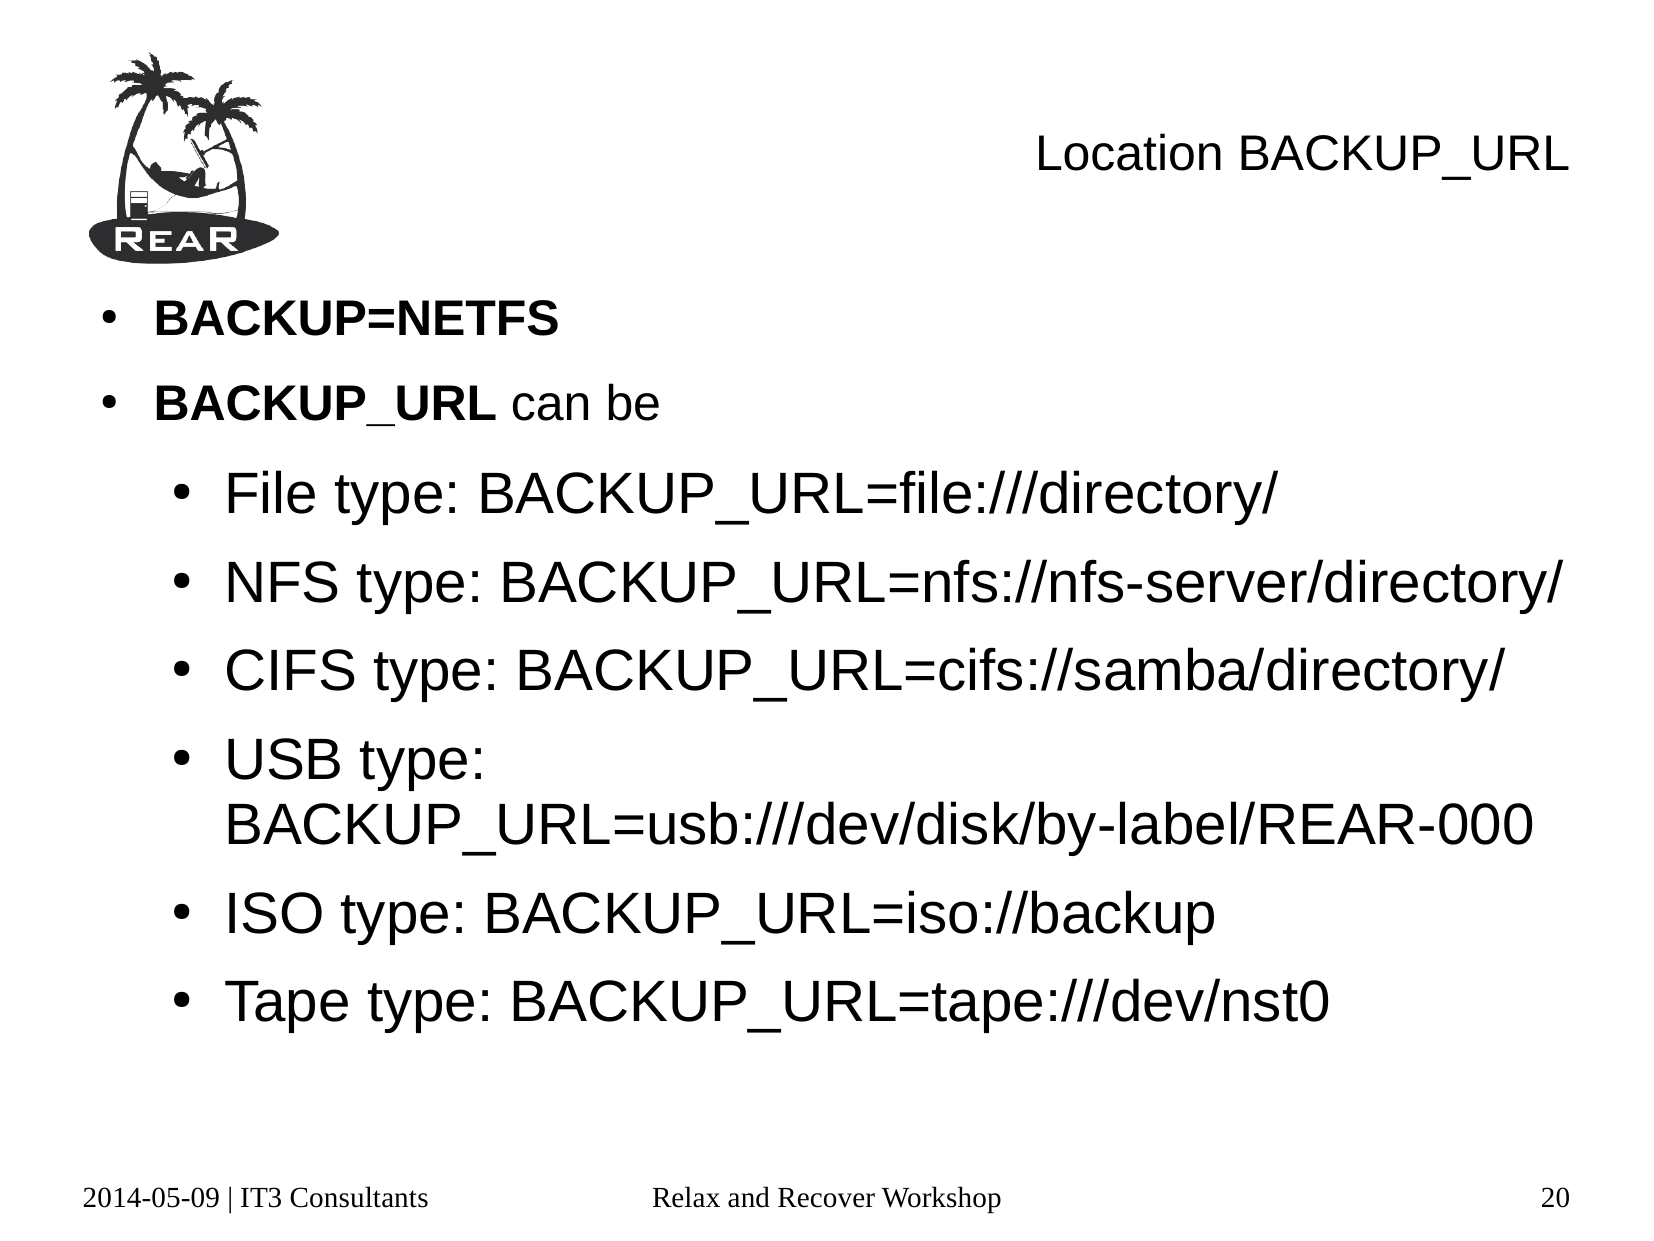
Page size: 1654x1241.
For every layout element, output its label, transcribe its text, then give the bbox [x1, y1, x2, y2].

title Location BACKUP_URL [295, 49, 1571, 257]
picture [88, 52, 279, 266]
list BACKUP=NETFS BACKUP_URL can be File type: BACKUP_URL=file:///directory/ NFS type: BACKUP_URL=nfs://nfs-server/directory/ CIFS type: BACKUP_URL=cifs://samba/directory/ USB type: BACKUP_URL=usb:///dev/disk/by-label/REAR-000 ISO type: BACKUP_URL=iso://backup Tape type: BACKUP_URL=tape:///dev/nst0 [82, 290, 1624, 1109]
